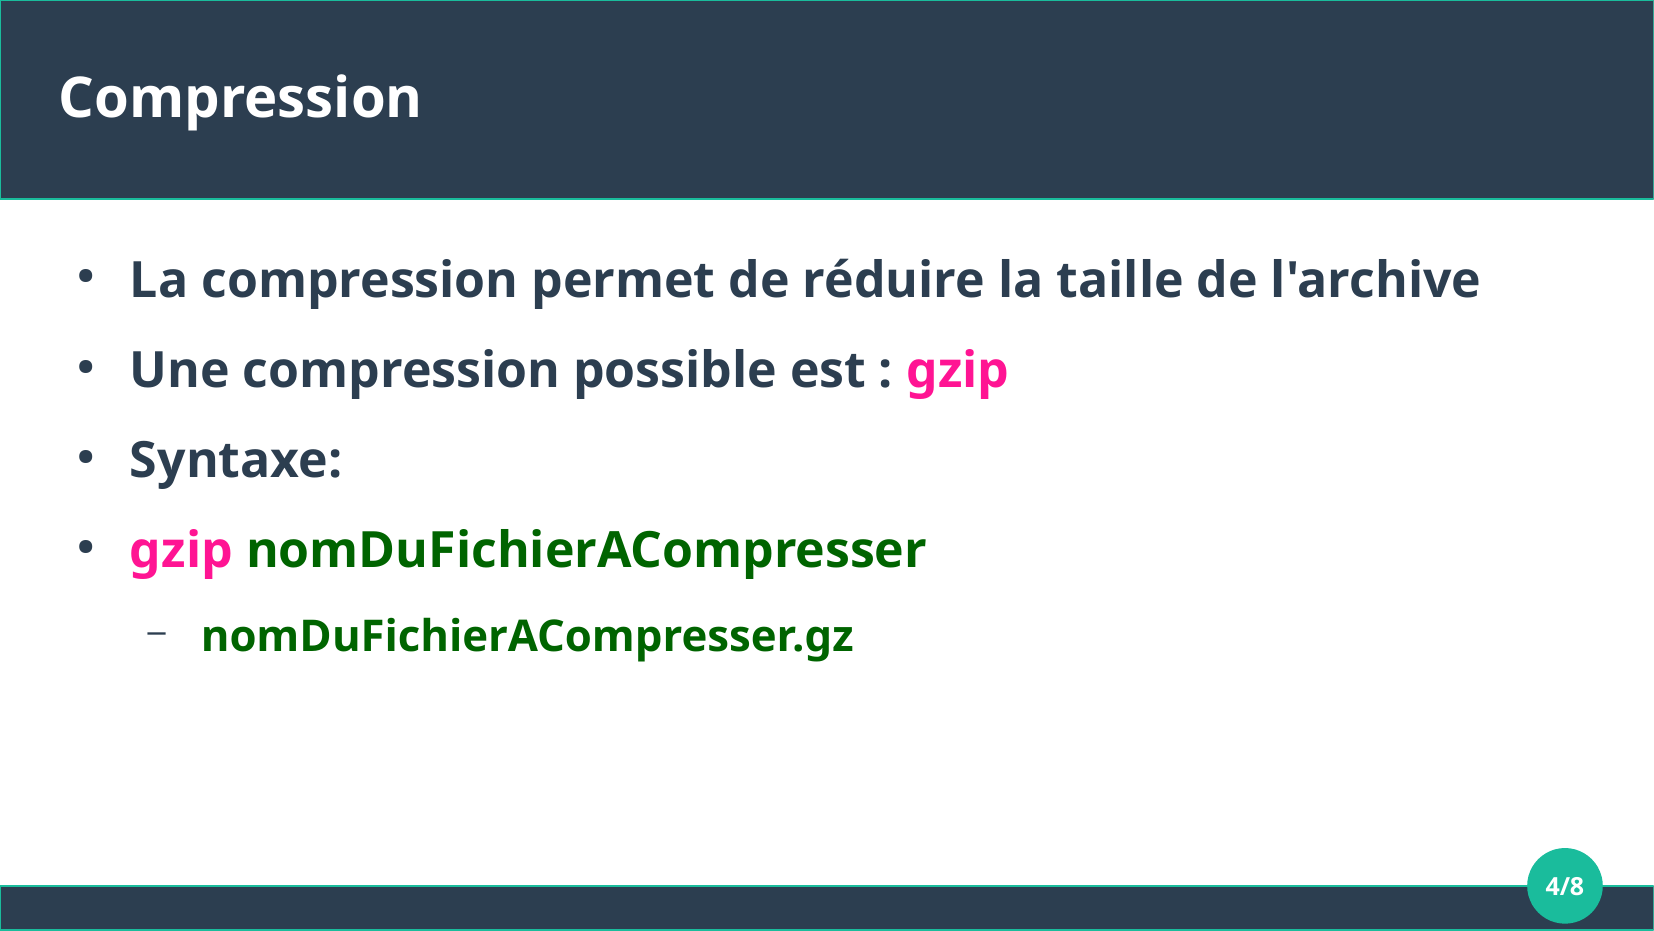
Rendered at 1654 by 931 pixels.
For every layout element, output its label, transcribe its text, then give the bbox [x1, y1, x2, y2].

title Compression [59, 37, 1595, 155]
list La compression permet de réduire la taille de l'archive Une compression possible est : gzip Syntaxe: gzip nomDuFichierACompresser nomDuFichierACompresser.gz [59, 243, 1595, 864]
